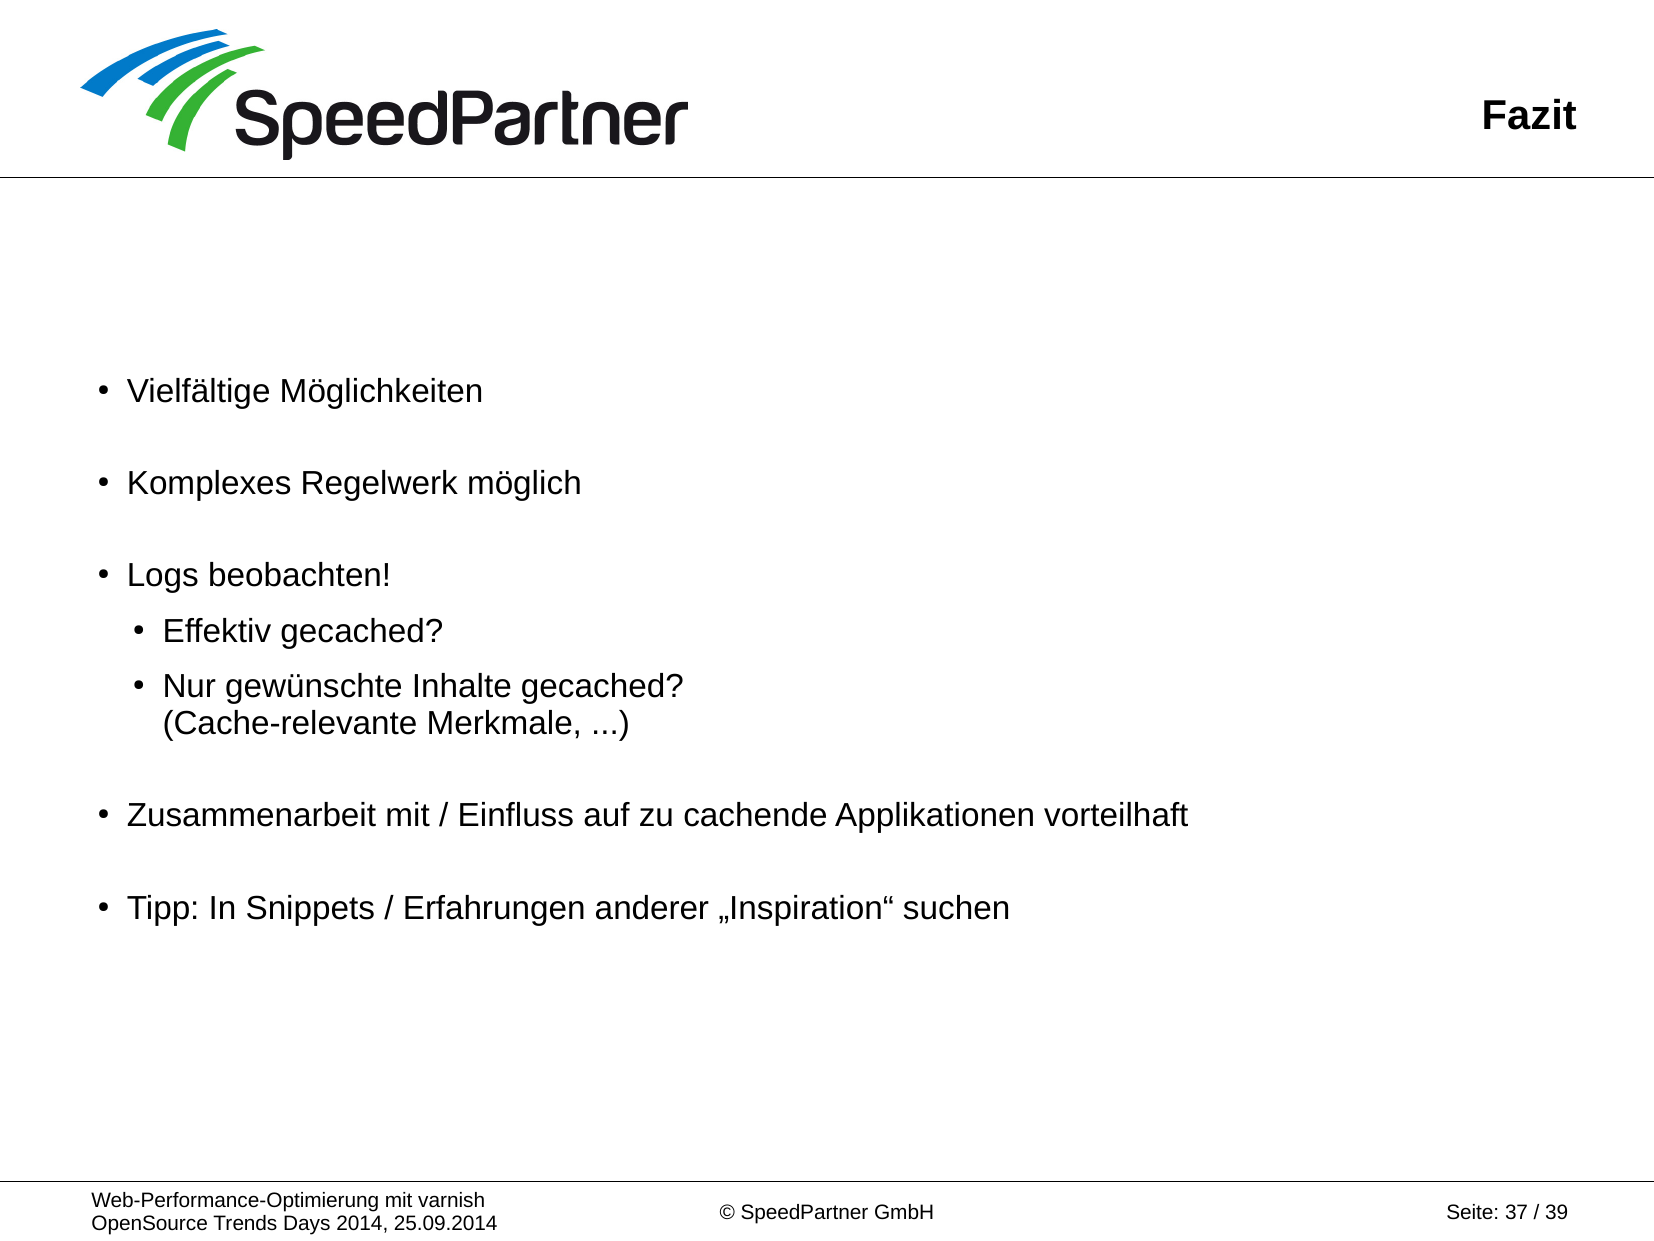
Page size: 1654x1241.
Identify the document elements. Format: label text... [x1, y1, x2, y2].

title Fazit [590, 70, 1577, 160]
text_box Vielfältige Möglichkeiten Komplexes Regelwerk möglich Logs beobachten! Effektiv gecached? Nur gewünschte Inhalte gecached? (Cache-relevante Merkmale, ...) Zusammenarbeit mit / Einfluss auf zu cachende Applikationen vorteilhaft Tipp: In Snippets / Erfahrungen anderer „Inspiration“ suchen [82, 253, 1565, 1177]
picture [80, 29, 688, 160]
